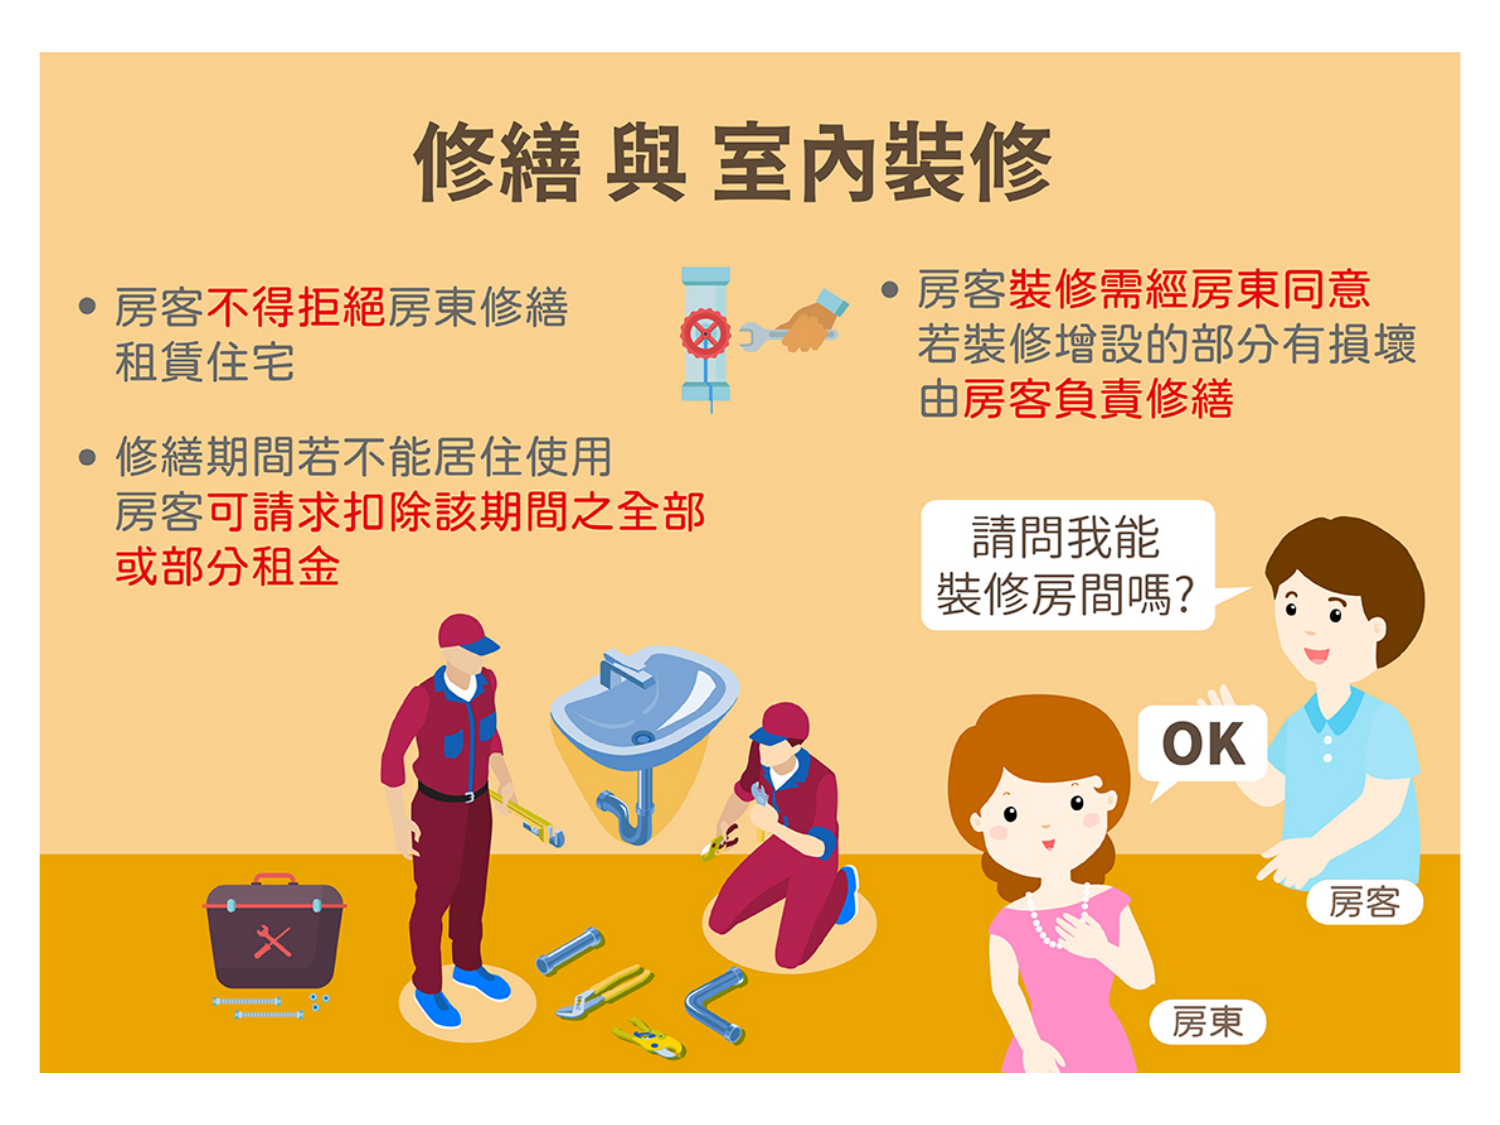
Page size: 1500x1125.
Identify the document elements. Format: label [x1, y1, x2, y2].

picture [39, 52, 1461, 1073]
